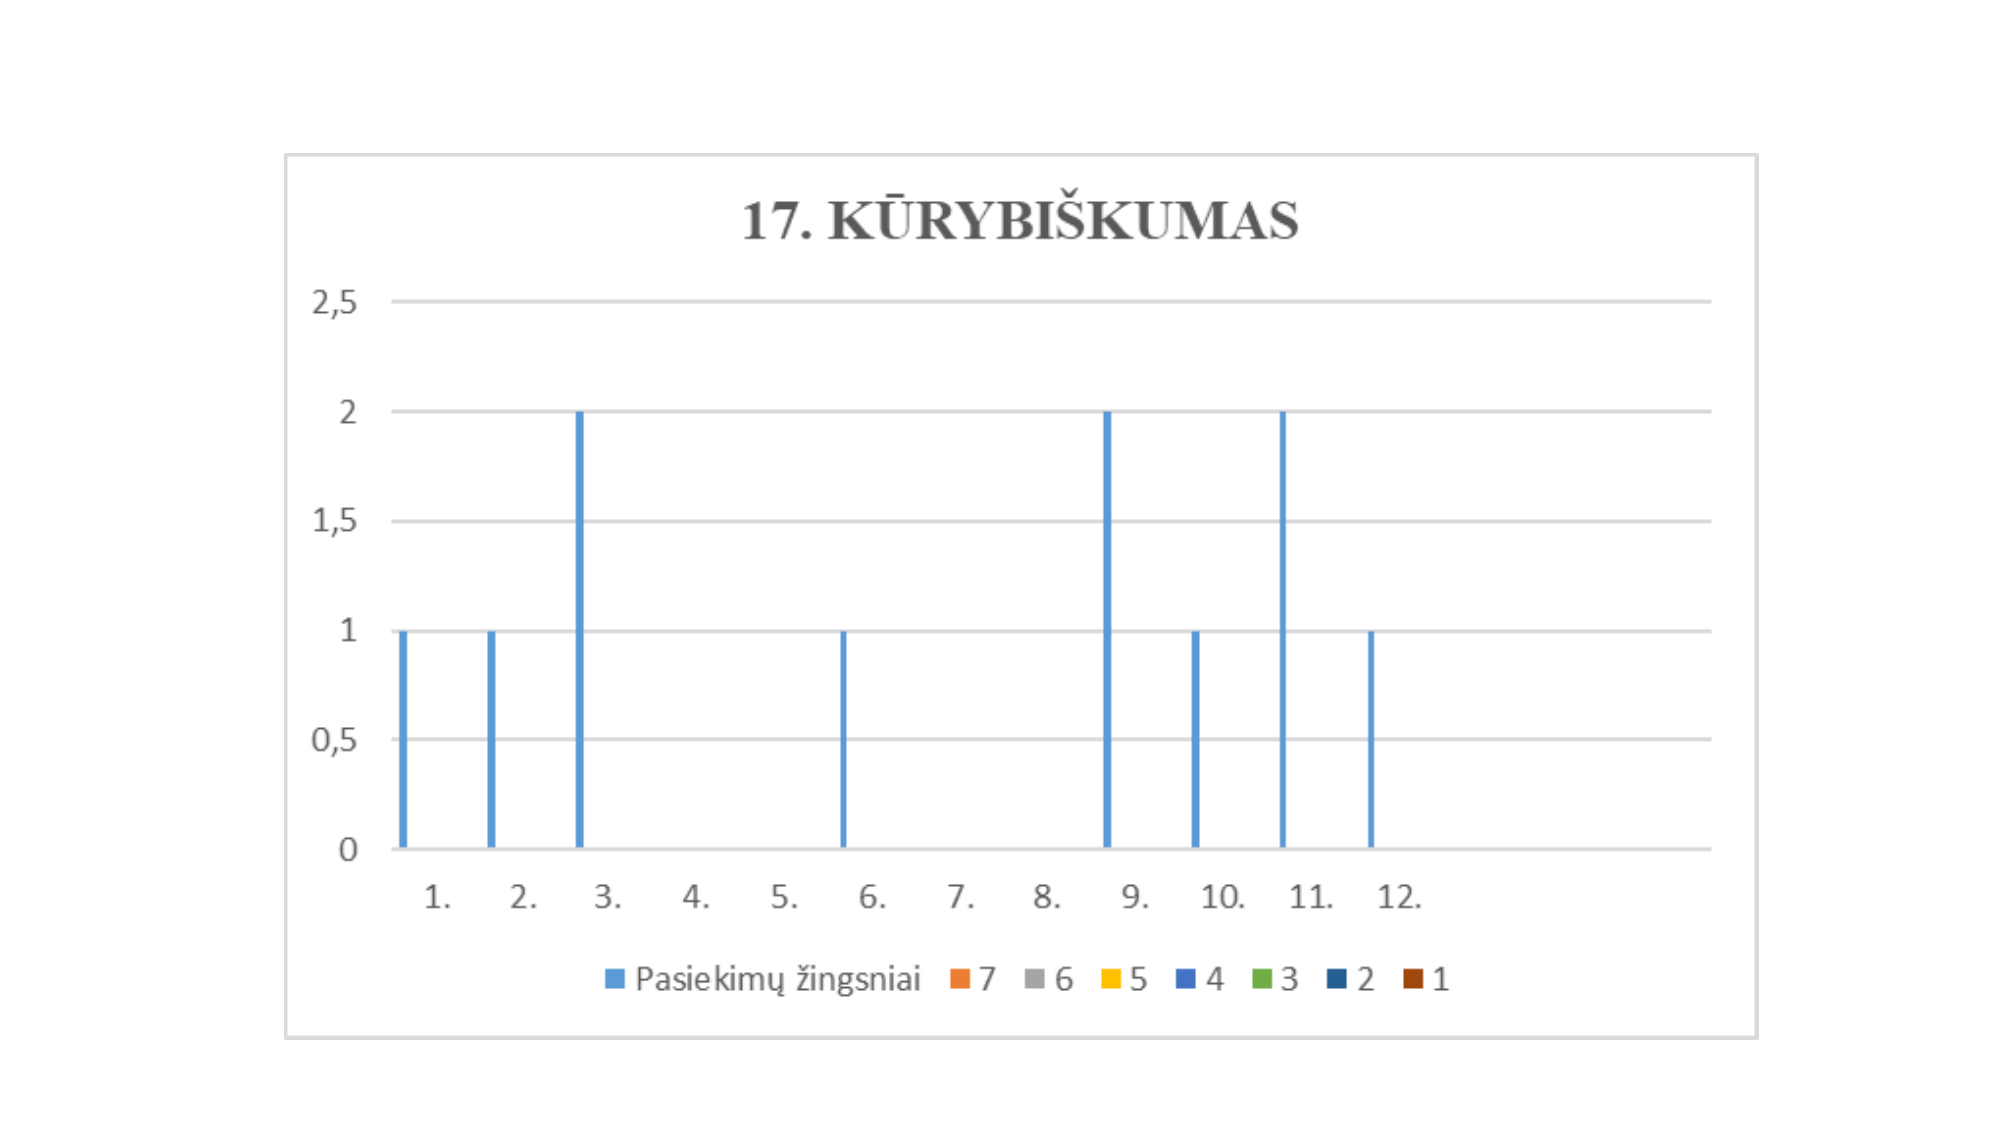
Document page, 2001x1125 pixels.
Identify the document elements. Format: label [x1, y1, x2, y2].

picture [284, 153, 1759, 1040]
